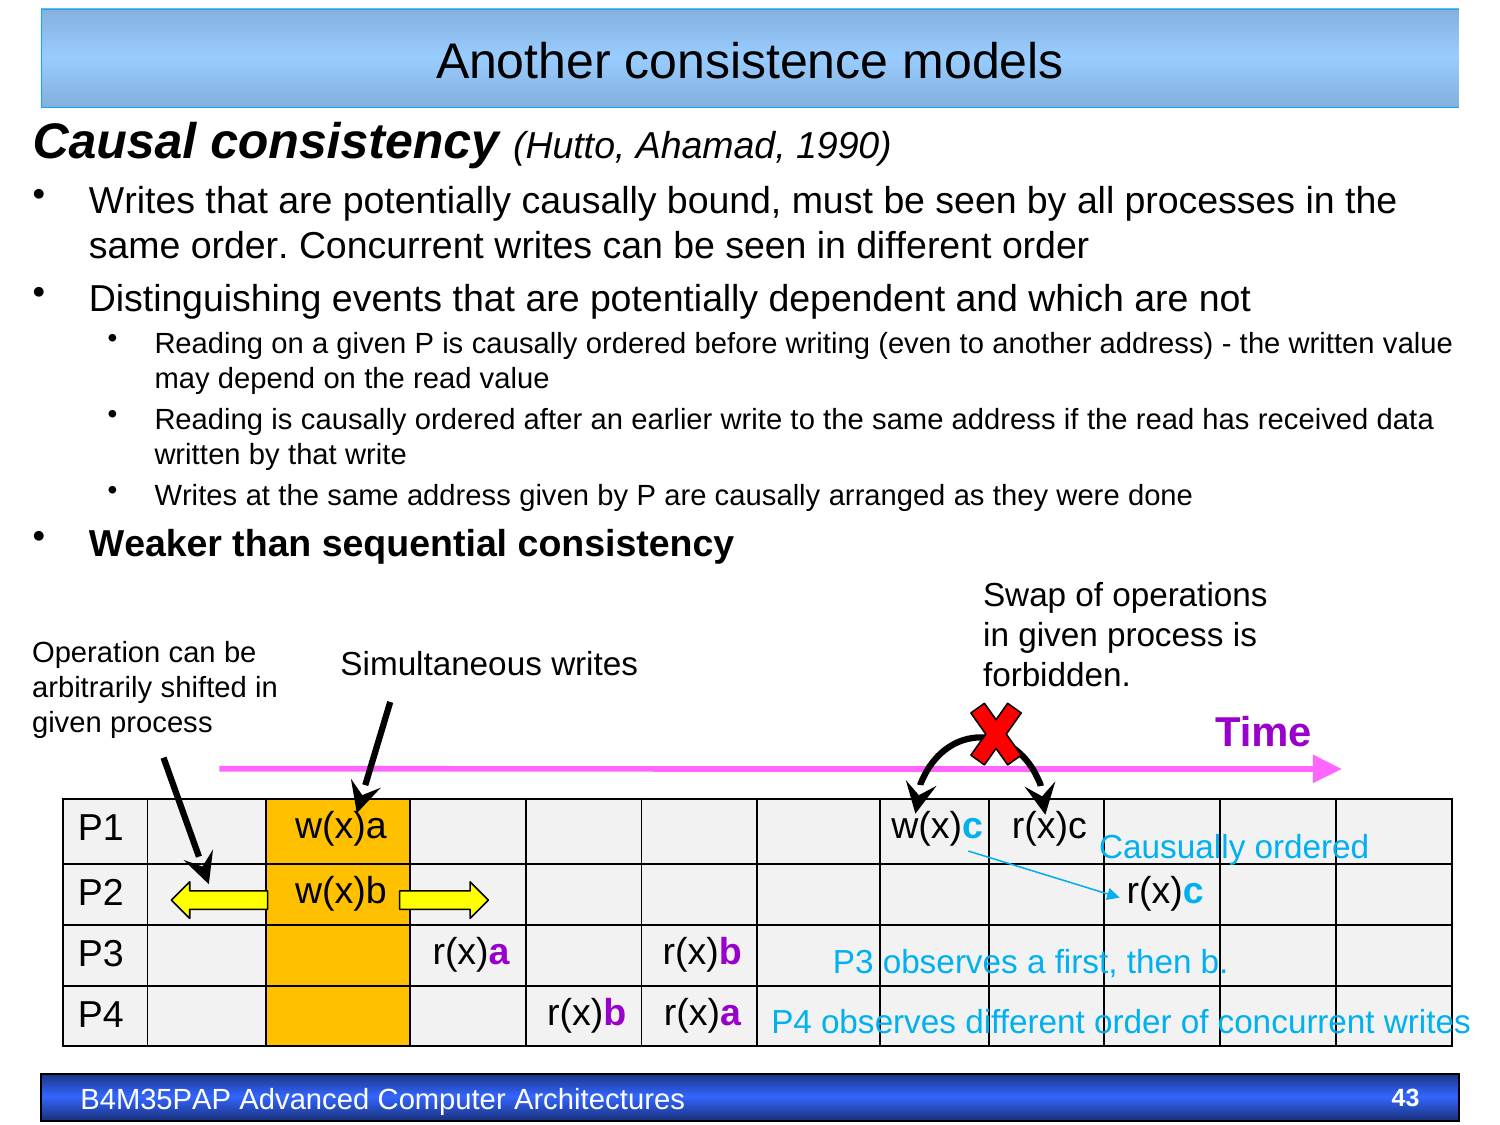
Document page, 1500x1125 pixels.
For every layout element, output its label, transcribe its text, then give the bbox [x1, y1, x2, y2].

text_box Swap of operations in given process is forbidden. [968, 565, 1303, 701]
table_cell [1337, 987, 1451, 993]
text_box Time [1200, 697, 1327, 763]
table_header [642, 800, 756, 863]
table_cell [758, 865, 879, 924]
table_cell [1105, 988, 1219, 993]
table_cell w(x)b [267, 865, 409, 924]
table_header [180, 800, 265, 863]
table_cell r(x)b [527, 987, 641, 1045]
table_cell r(x)c [1105, 873, 1219, 924]
table_cell [1105, 926, 1219, 932]
table_cell [267, 987, 409, 1045]
text_box [970, 703, 1022, 765]
text_box [968, 851, 1120, 898]
text_box P3 observes a first, then b. [818, 932, 1263, 988]
table_cell [990, 926, 1103, 932]
table_header [1221, 800, 1335, 818]
table_cell [411, 987, 525, 1045]
table_cell r(x)b [642, 926, 756, 985]
table_cell [411, 865, 525, 924]
table_header w(x)c [881, 800, 988, 863]
text_box Simultaneous writes [325, 635, 661, 690]
text_box P4 observes different order of concurrent writes [756, 993, 1488, 1048]
table_cell [1221, 926, 1335, 985]
table_cell [1221, 987, 1335, 993]
table_cell [527, 926, 641, 985]
table_cell [990, 988, 1103, 993]
table_header w(x)a [267, 800, 409, 863]
table_header [411, 800, 525, 863]
table_cell [758, 987, 879, 993]
table_cell P4 [64, 987, 147, 1045]
title Another consistence models [41, 8, 1459, 108]
text_box [219, 701, 924, 814]
table_cell [148, 865, 265, 924]
table_cell [148, 987, 265, 1045]
table_cell [148, 926, 265, 985]
table_cell [881, 988, 988, 993]
table_cell [1337, 926, 1451, 985]
table_cell [881, 926, 988, 932]
table_cell [1337, 873, 1451, 924]
table_header [148, 800, 200, 863]
list Causal consistency (Hutto, Ahamad, 1990) Writes that are potentially causally bound, must be seen by all processes in the same order. Concurrent writes can be seen in different order Distinguishing events that are potentially dependent and which are not Reading on a given P is causally ordered before writing (even to another address) - the written value may depend on the read value Reading is causally ordered after an earlier write to the same address if the read has received data written by that write Writes at the same address given by P are causally arranged as they were done Weaker than sequential consistency [17, 101, 1500, 928]
table_cell [267, 926, 409, 985]
table_cell [758, 926, 879, 985]
text_box [171, 881, 268, 919]
text_box [399, 881, 489, 919]
table_cell r(x)a [642, 987, 756, 1045]
table_header P1 [64, 800, 147, 863]
table_cell [1017, 865, 1103, 892]
table_cell P2 [64, 865, 147, 924]
text_box Operation can be arbitrarily shifted in given process [17, 626, 312, 747]
text_box [163, 757, 209, 885]
table_cell [881, 865, 988, 924]
table_header [758, 800, 879, 863]
table_header r(x)c [1073, 820, 1084, 836]
table_cell [527, 865, 641, 924]
table_cell [990, 865, 1103, 924]
table_cell P3 [64, 926, 147, 985]
table_header [1337, 800, 1451, 818]
table_header [1105, 800, 1219, 818]
table_cell [642, 865, 756, 924]
table_cell [1221, 873, 1335, 924]
text_box Causually ordered [1084, 818, 1476, 873]
table_header [527, 800, 641, 863]
table_header r(x)c [990, 800, 1103, 863]
table_cell r(x)a [411, 926, 525, 985]
